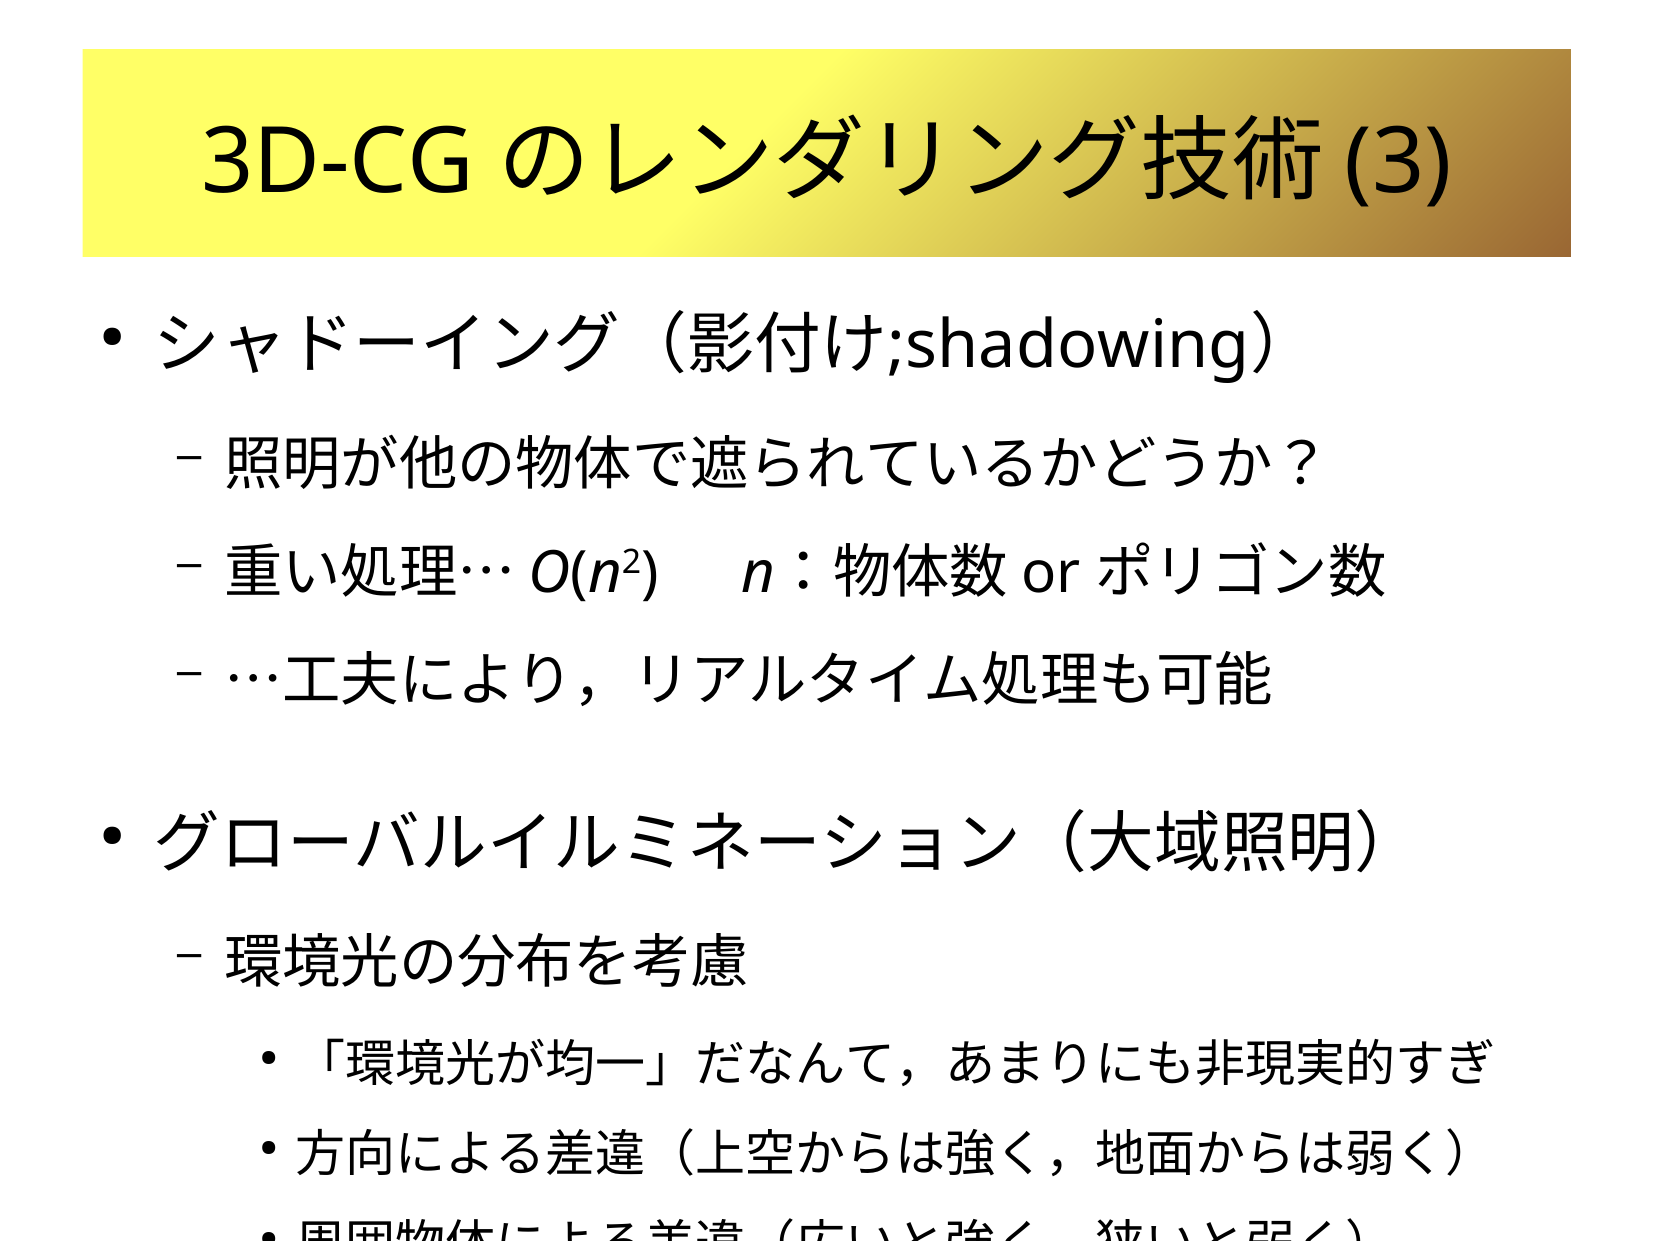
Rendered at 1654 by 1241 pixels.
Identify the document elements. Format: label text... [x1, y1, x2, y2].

list シャドーイング（影付け;shadowing） 照明が他の物体で遮られているかどうか？ 重い処理… O(n2) n：物体数 or ポリゴン数 …工夫により，リアルタイム処理も可能 グローバルイルミネーション（大域照明） 環境光の分布を考慮 「環境光が均一」だなんて，あまりにも非現実的すぎ 方向による差違（上空からは強く，地面からは弱く） 周囲物体による差違（広いと強く，狭いと弱く） [82, 290, 1571, 1211]
title 3D-CG のレンダリング技術 (3) [82, 49, 1571, 257]
